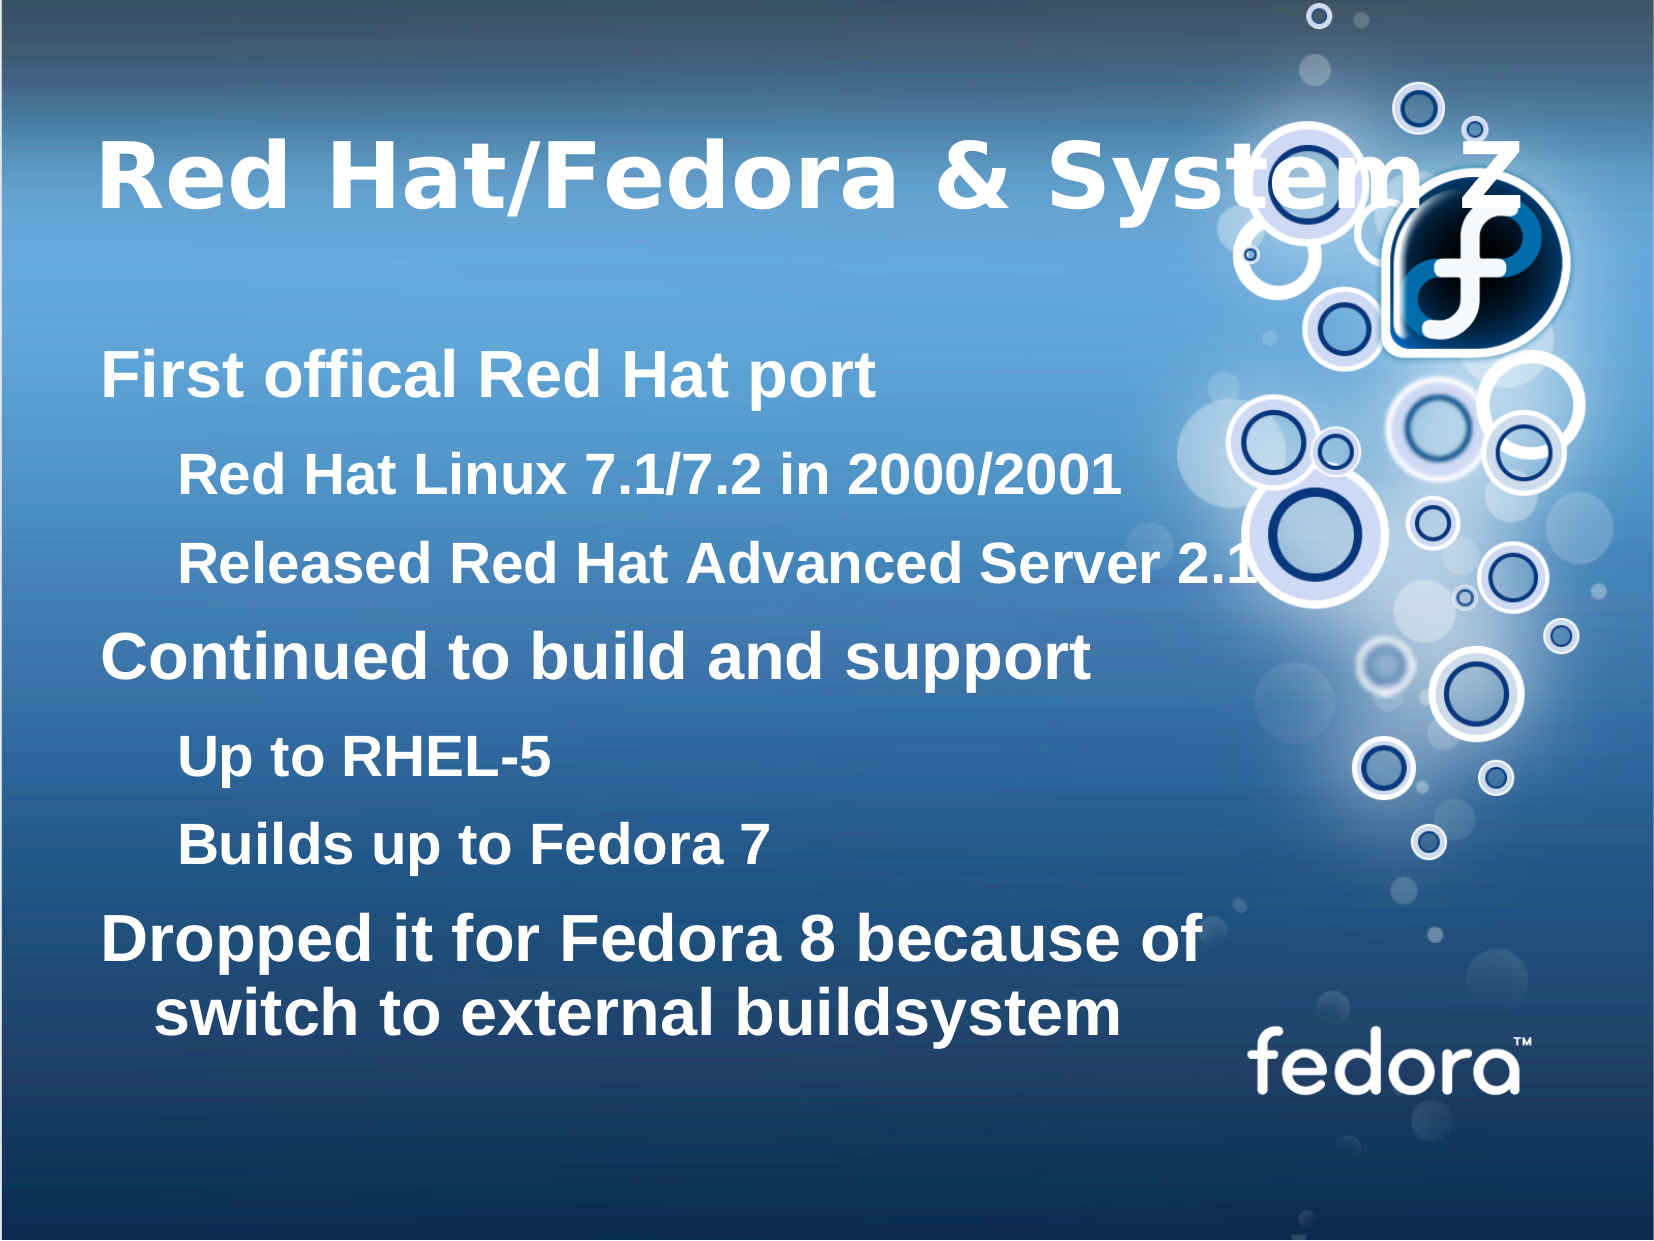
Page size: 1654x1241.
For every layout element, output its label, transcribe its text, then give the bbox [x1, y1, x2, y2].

picture [1, 0, 1654, 1240]
title Red Hat/Fedora & System Z [76, 80, 1565, 273]
list First offical Red Hat port Red Hat Linux 7.1/7.2 in 2000/2001 Released Red Hat Advanced Server 2.1 Continued to build and support Up to RHEL-5 Builds up to Fedora 7 Dropped it for Fedora 8 because of switch to external buildsystem [82, 337, 1388, 1142]
